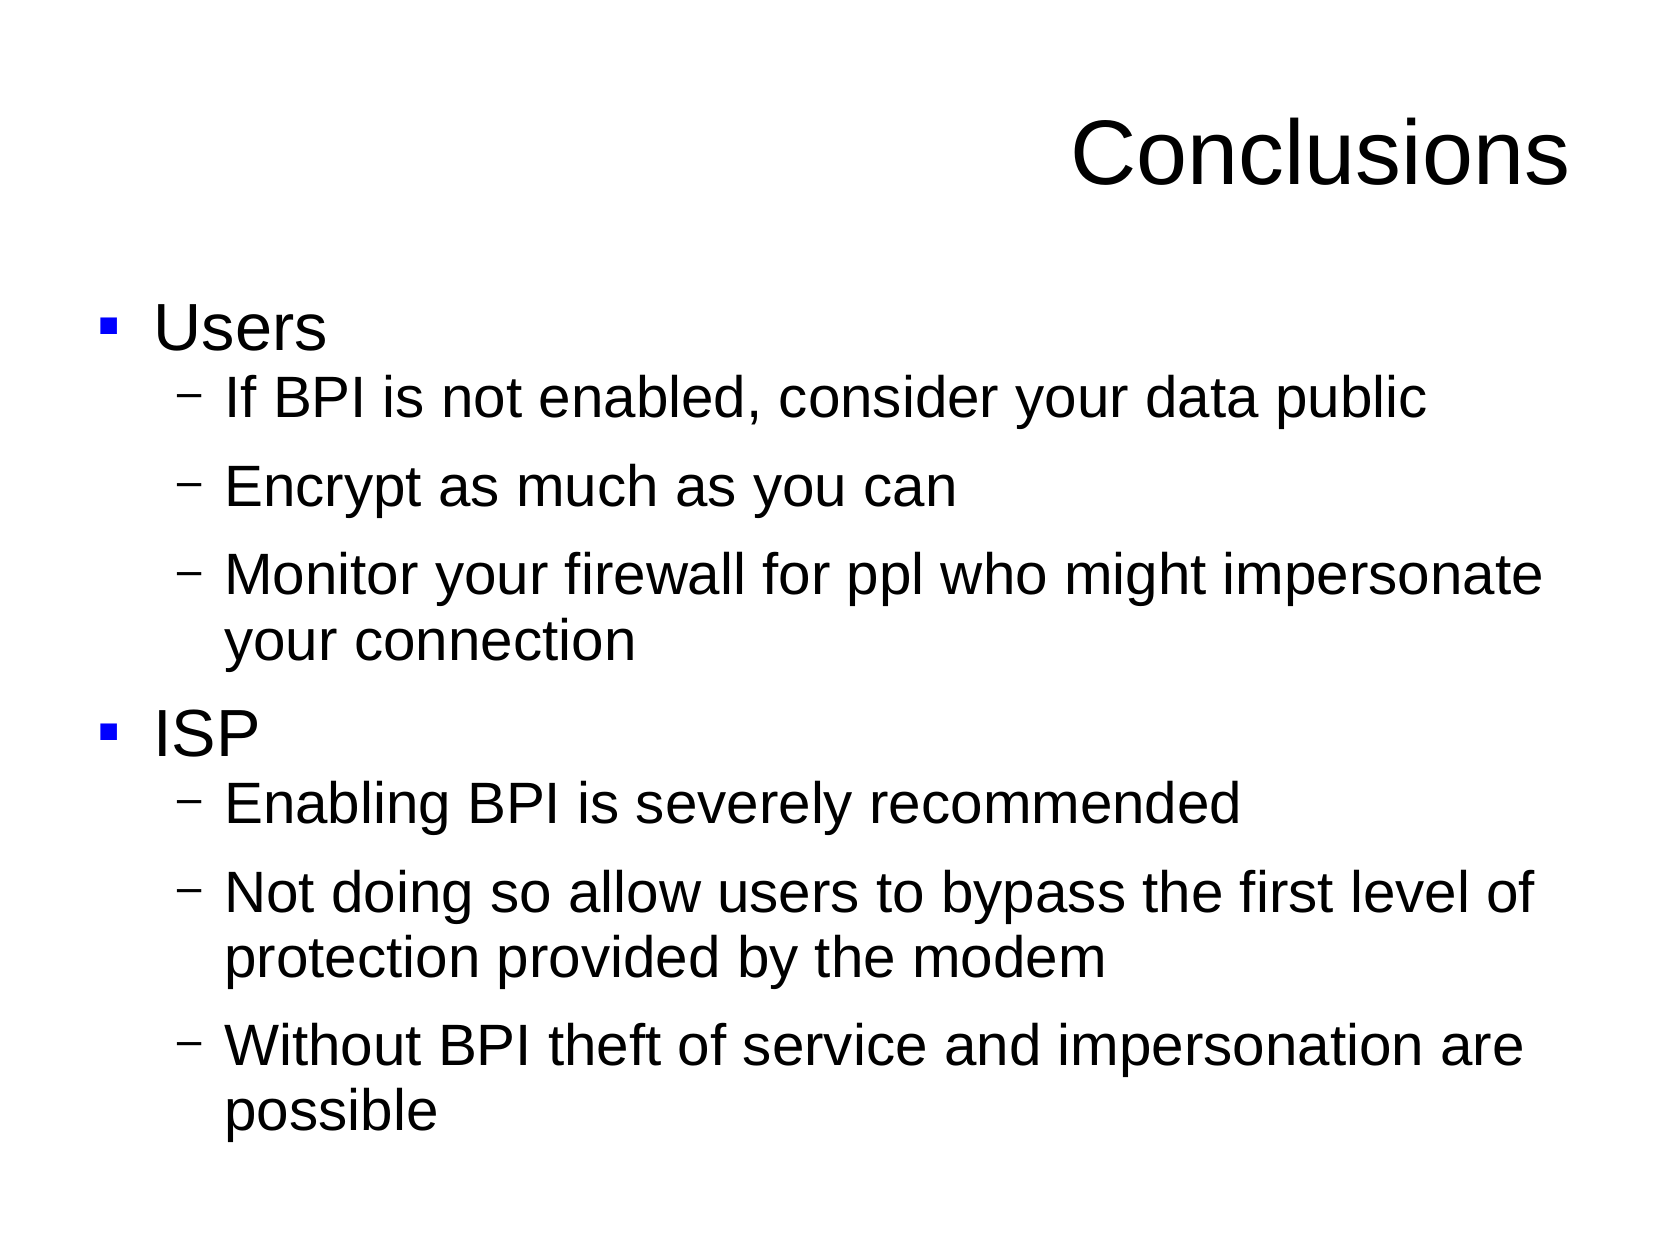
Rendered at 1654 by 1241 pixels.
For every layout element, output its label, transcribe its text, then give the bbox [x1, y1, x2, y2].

list Users If BPI is not enabled, consider your data public Encrypt as much as you can Monitor your firewall for ppl who might impersonate your connection ISP Enabling BPI is severely recommended Not doing so allow users to bypass the first level of protection provided by the modem Without BPI theft of service and impersonation are possible [82, 290, 1571, 1144]
title Conclusions [82, 49, 1571, 257]
